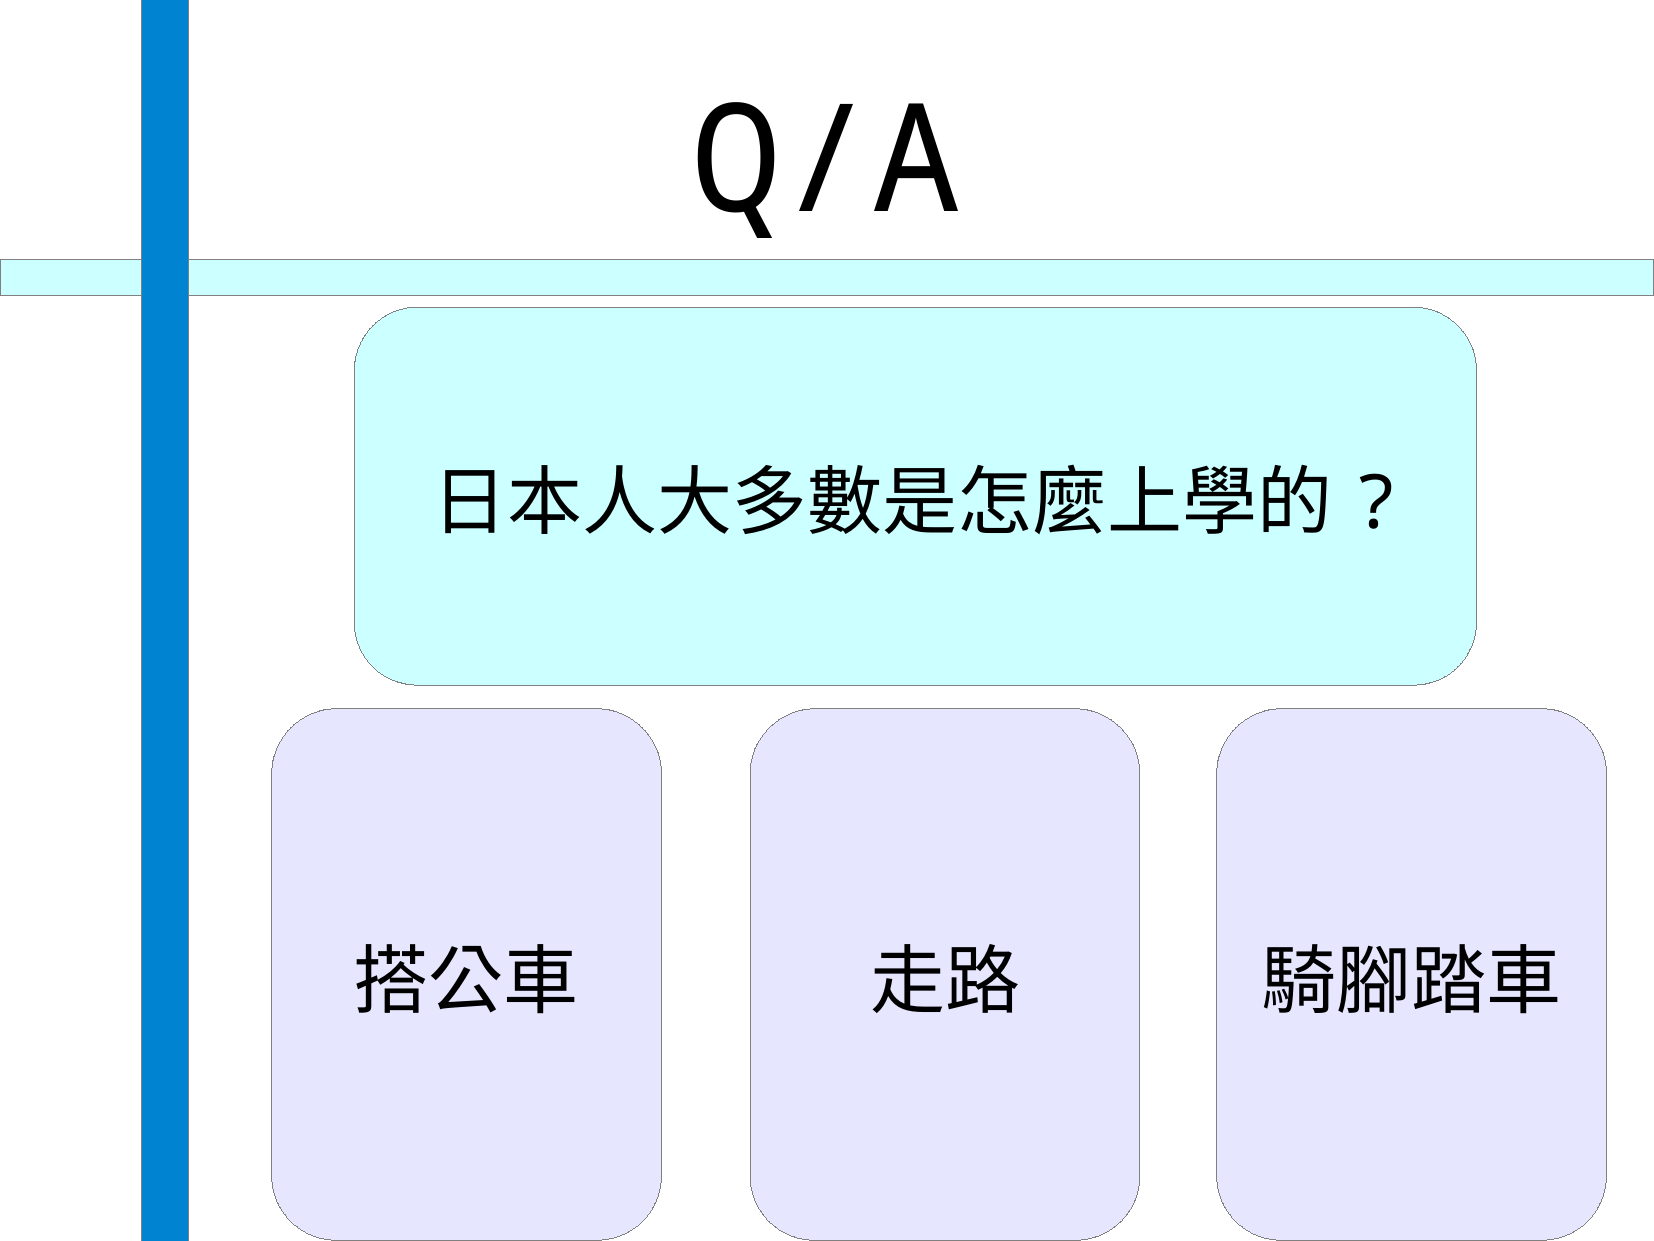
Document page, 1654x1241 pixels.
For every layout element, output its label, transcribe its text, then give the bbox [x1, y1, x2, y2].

text_box 搭公車 [271, 708, 662, 1241]
text_box 騎腳踏車 [1216, 708, 1607, 1241]
text_box 走路 [750, 708, 1140, 1241]
title Q/A [82, 49, 1571, 257]
text_box 日本人大多數是怎麼上學的? [354, 307, 1477, 686]
